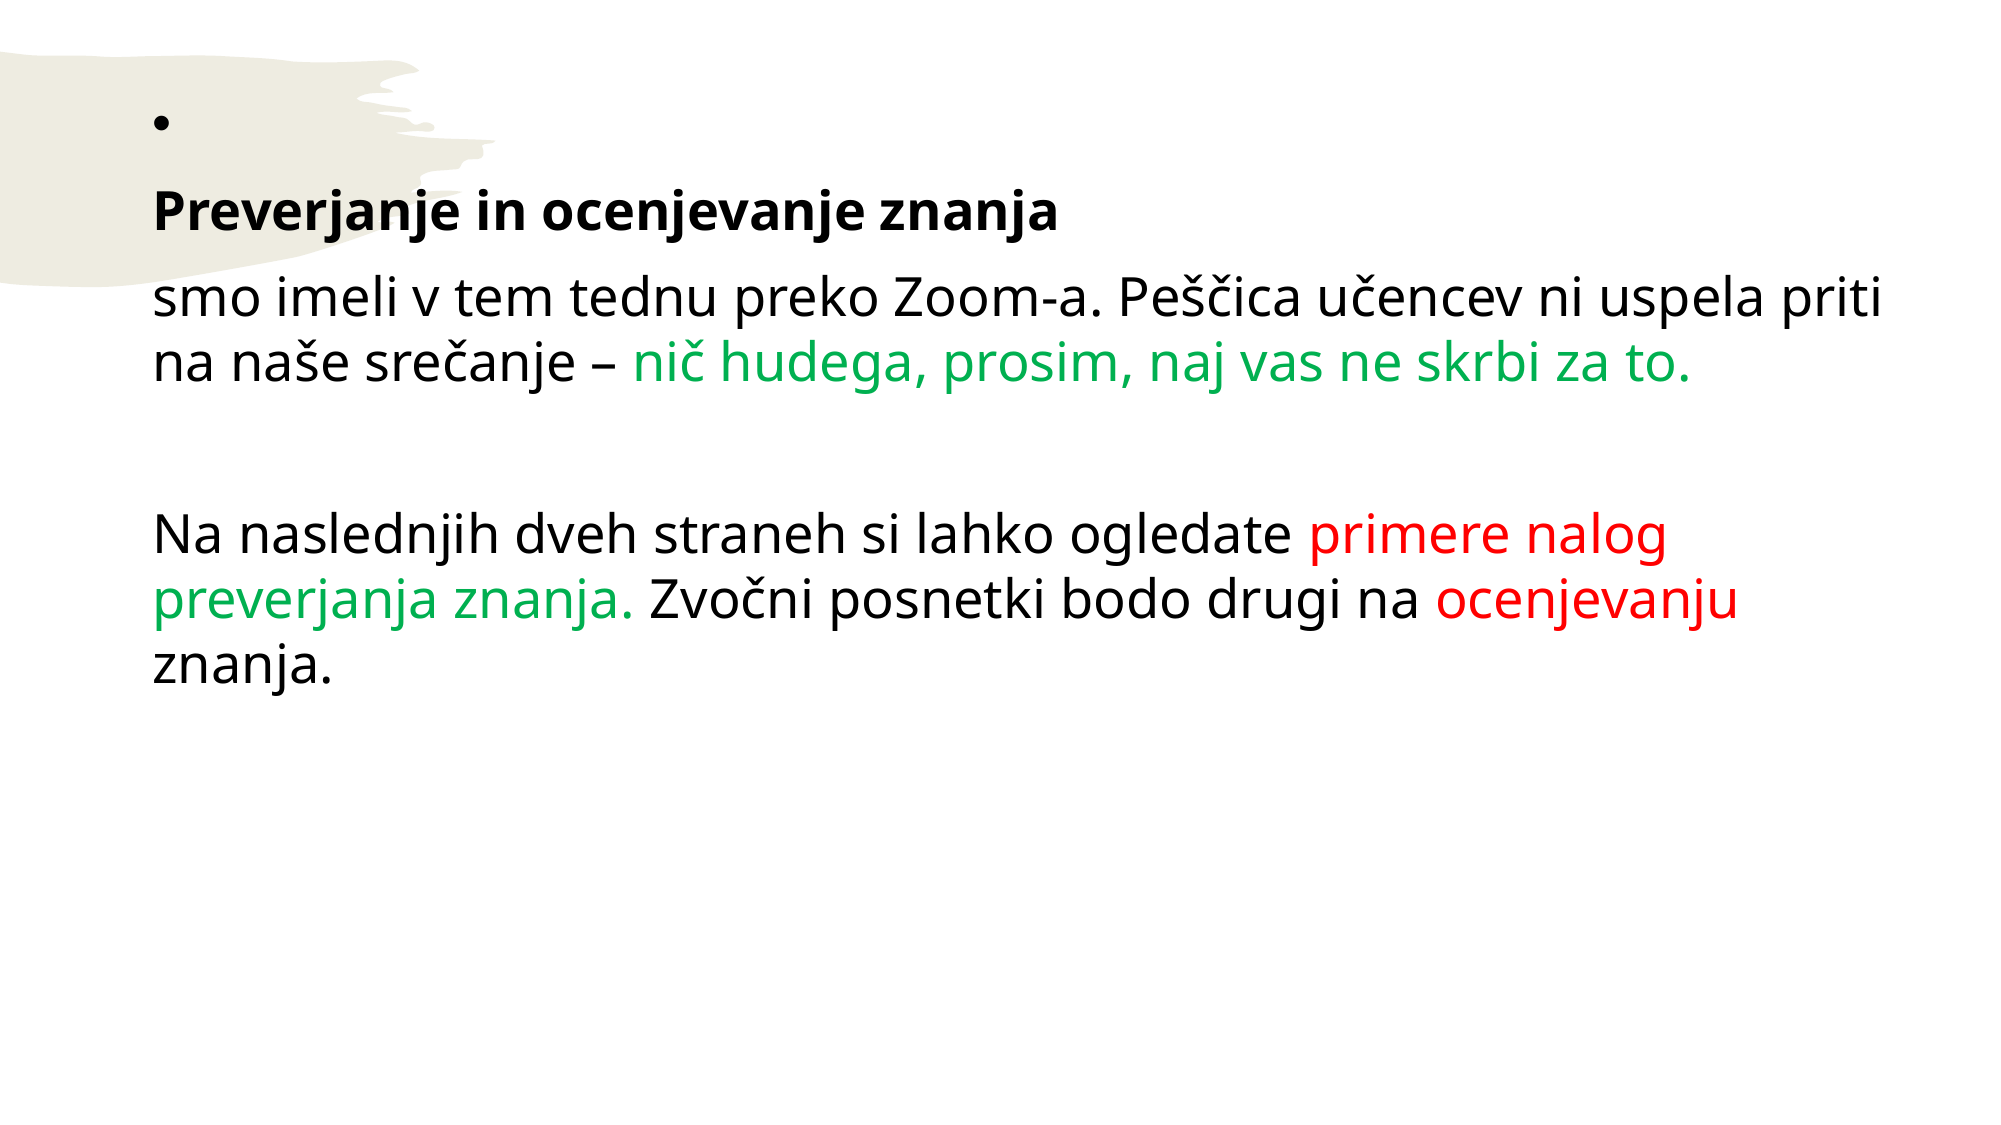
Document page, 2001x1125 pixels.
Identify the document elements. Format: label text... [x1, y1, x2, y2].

list Preverjanje in ocenjevanje znanja smo imeli v tem tednu preko Zoom-a. Peščica učencev ni uspela priti na naše srečanje – nič hudega, prosim, naj vas ne skrbi za to. Na naslednjih dveh straneh si lahko ogledate primere nalog preverjanja znanja. Zvočni posnetki bodo drugi na ocenjevanju znanja. [137, 82, 1944, 742]
